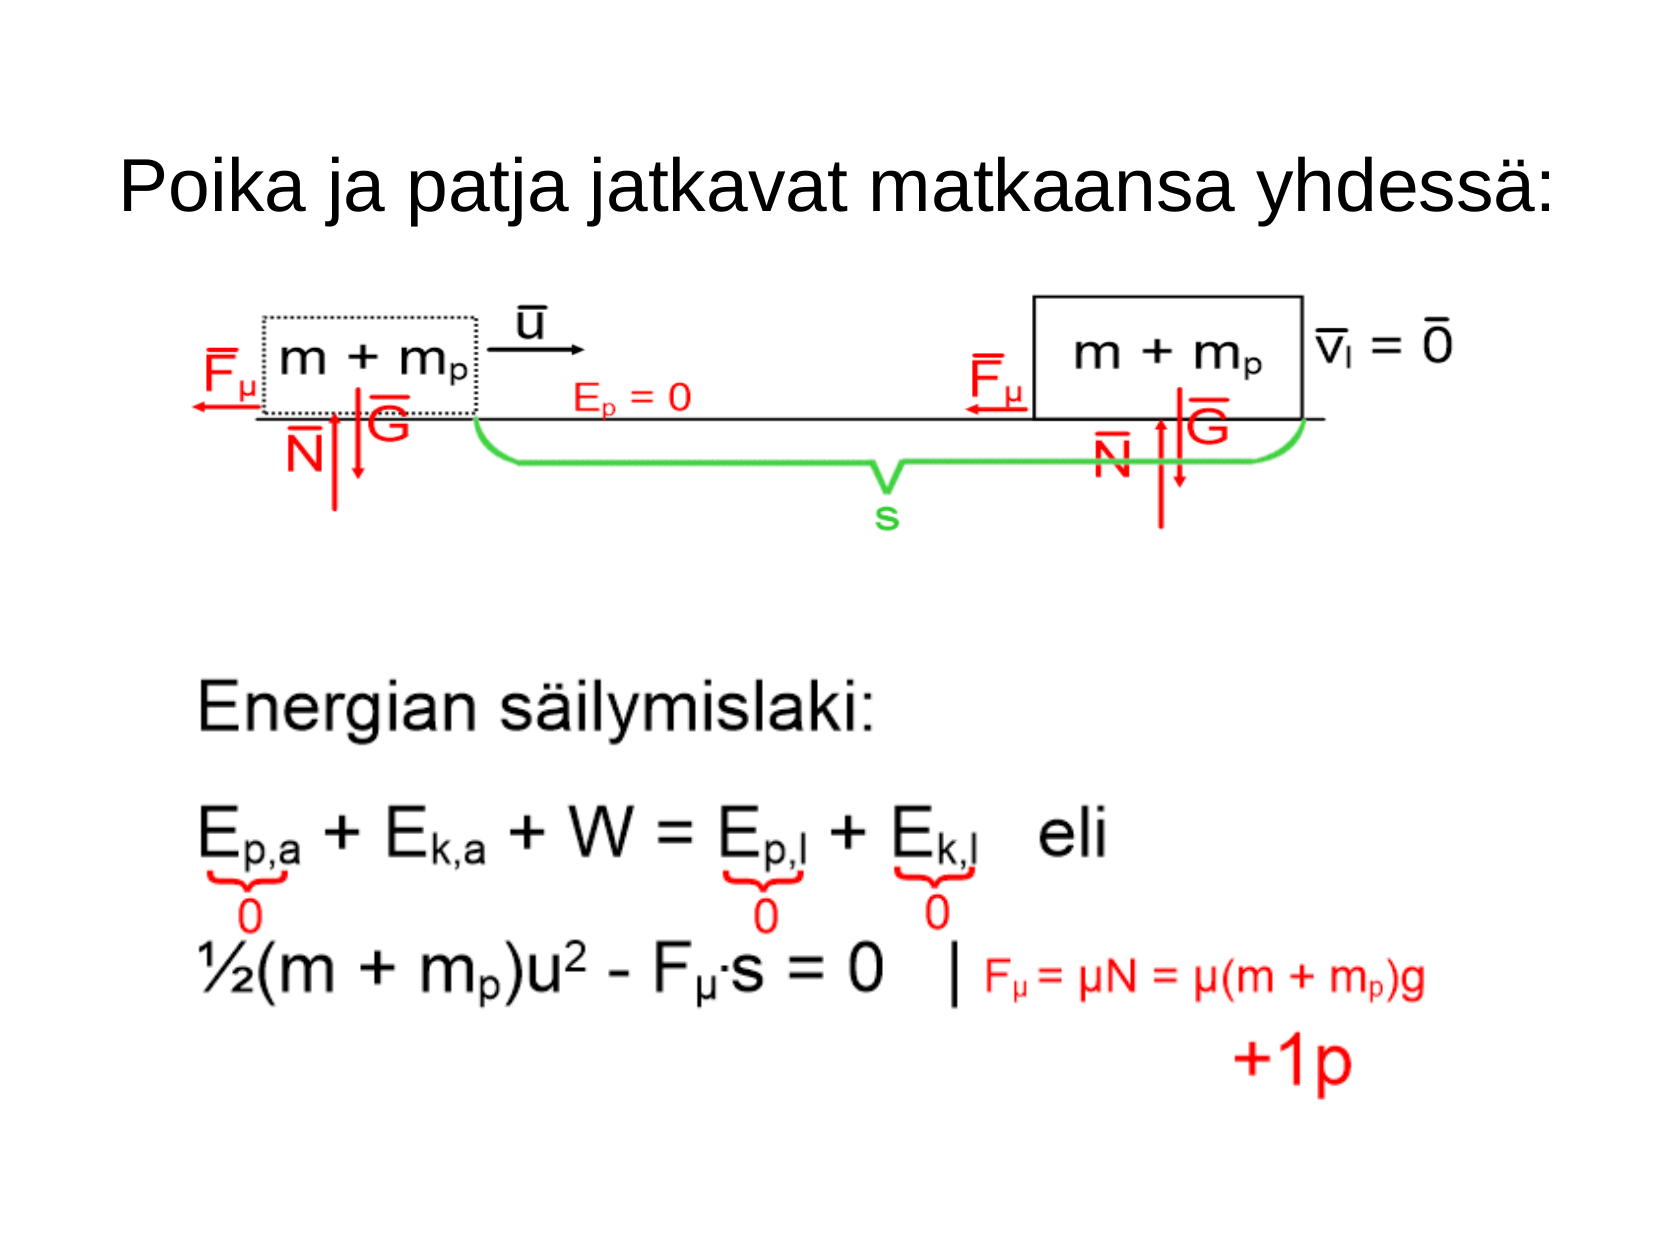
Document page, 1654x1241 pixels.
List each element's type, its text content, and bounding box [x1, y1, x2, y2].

picture [111, 617, 1604, 1136]
text_box Poika ja patja jatkavat matkaansa yhdessä: [104, 132, 1630, 237]
picture [115, 244, 1560, 567]
